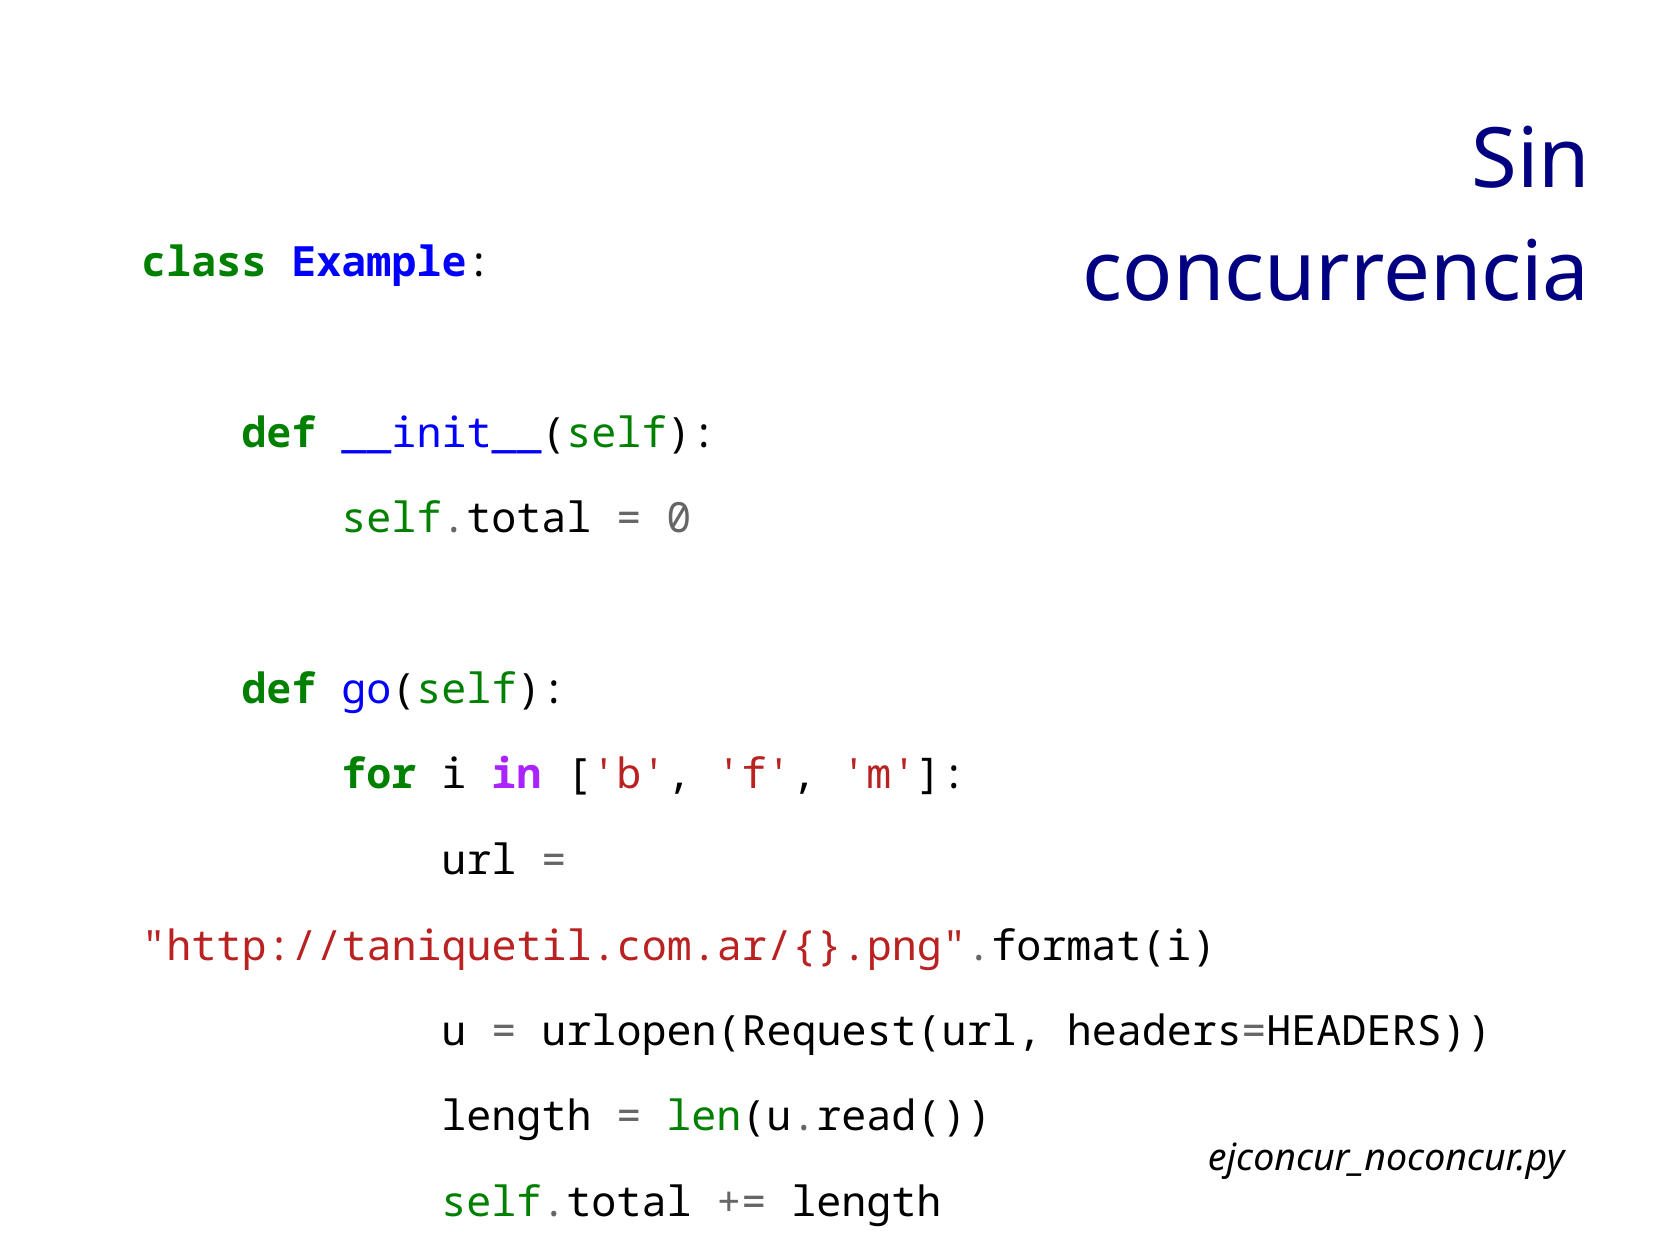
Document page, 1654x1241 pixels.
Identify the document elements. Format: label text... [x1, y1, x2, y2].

text_box Sin concurrencia [935, 89, 1607, 201]
text_box class Example: def __init__(self): self.total = 0 def go(self): for i in ['b', 'f', 'm']: url = "http://taniquetil.com.ar/{}.png".format(i) u = urlopen(Request(url, headers=HEADERS)) length = len(u.read()) self.total += length e = Example() e.go() print("Done:", e.total) [126, 195, 1512, 1192]
text_box ejconcur_noconcur.py [1512, 1121, 1581, 1182]
